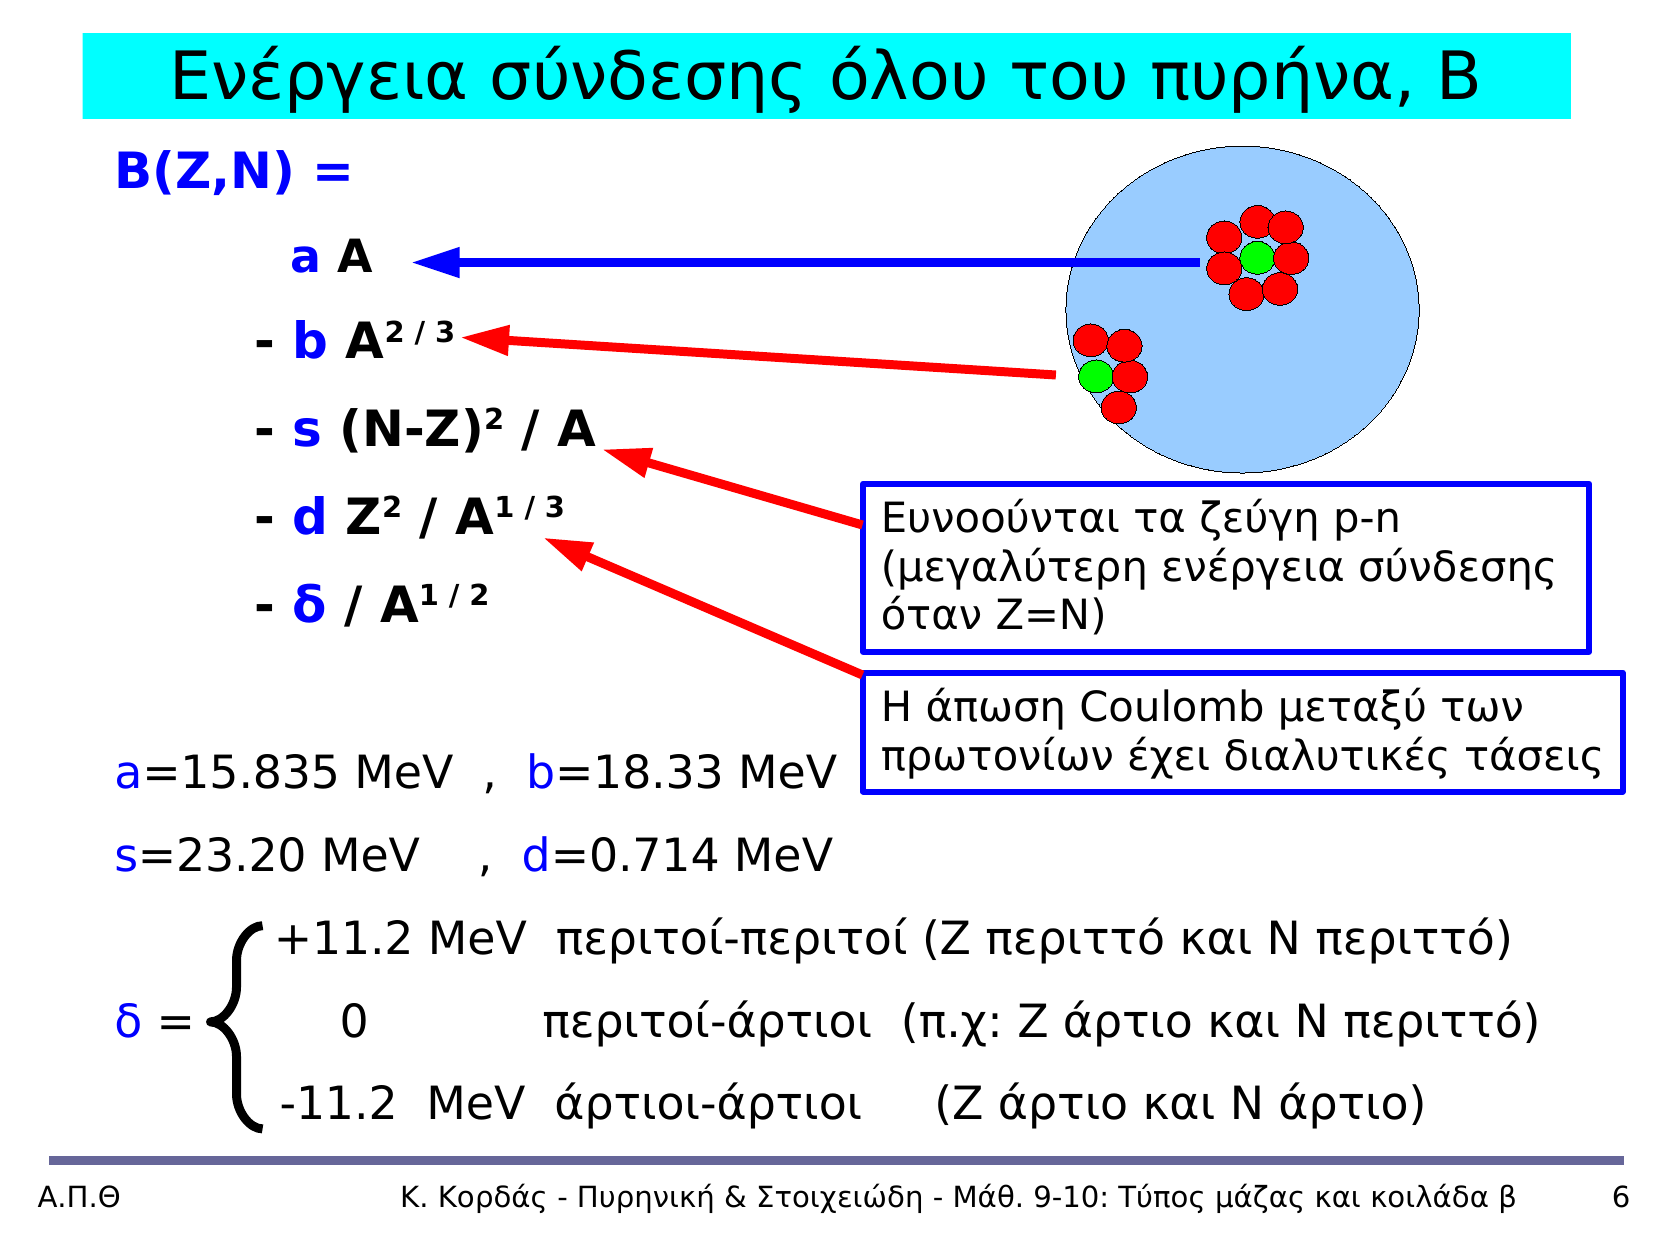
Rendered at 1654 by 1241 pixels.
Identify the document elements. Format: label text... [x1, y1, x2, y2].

list Β(Ζ,Ν) = a A - b A2 / 3 - s (N-Z)2 / A - d Z2 / A1 / 3 - δ / A1 / 2 a=15.835 MeV , b=18.33 MeV s=23.20 MeV , d=0.714 MeV +11.2 MeV περιτοί-περιτοί (Ζ περιττό και Ν περιττό) δ = 0 περιτοί-άρτιοι (π.χ: Ζ άρτιο και Ν περιττό) -11.2 MeV άρτιοι-άρτιοι (Ζ άρτιο και Ν άρτιο) [43, 141, 1619, 1140]
text_box Η άπωση Coulomb μεταξύ των πρωτονίων έχει διαλυτικές τάσεις [863, 672, 1623, 792]
text_box Ευνοούνται τα ζεύγη p-n (μεγαλύτερη ενέργεια σύνδεσης όταν Ζ=Ν) [863, 483, 1589, 652]
text_box [1065, 146, 1420, 474]
title Ενέργεια σύνδεσης όλου του πυρήνα, Β [82, 33, 1571, 119]
